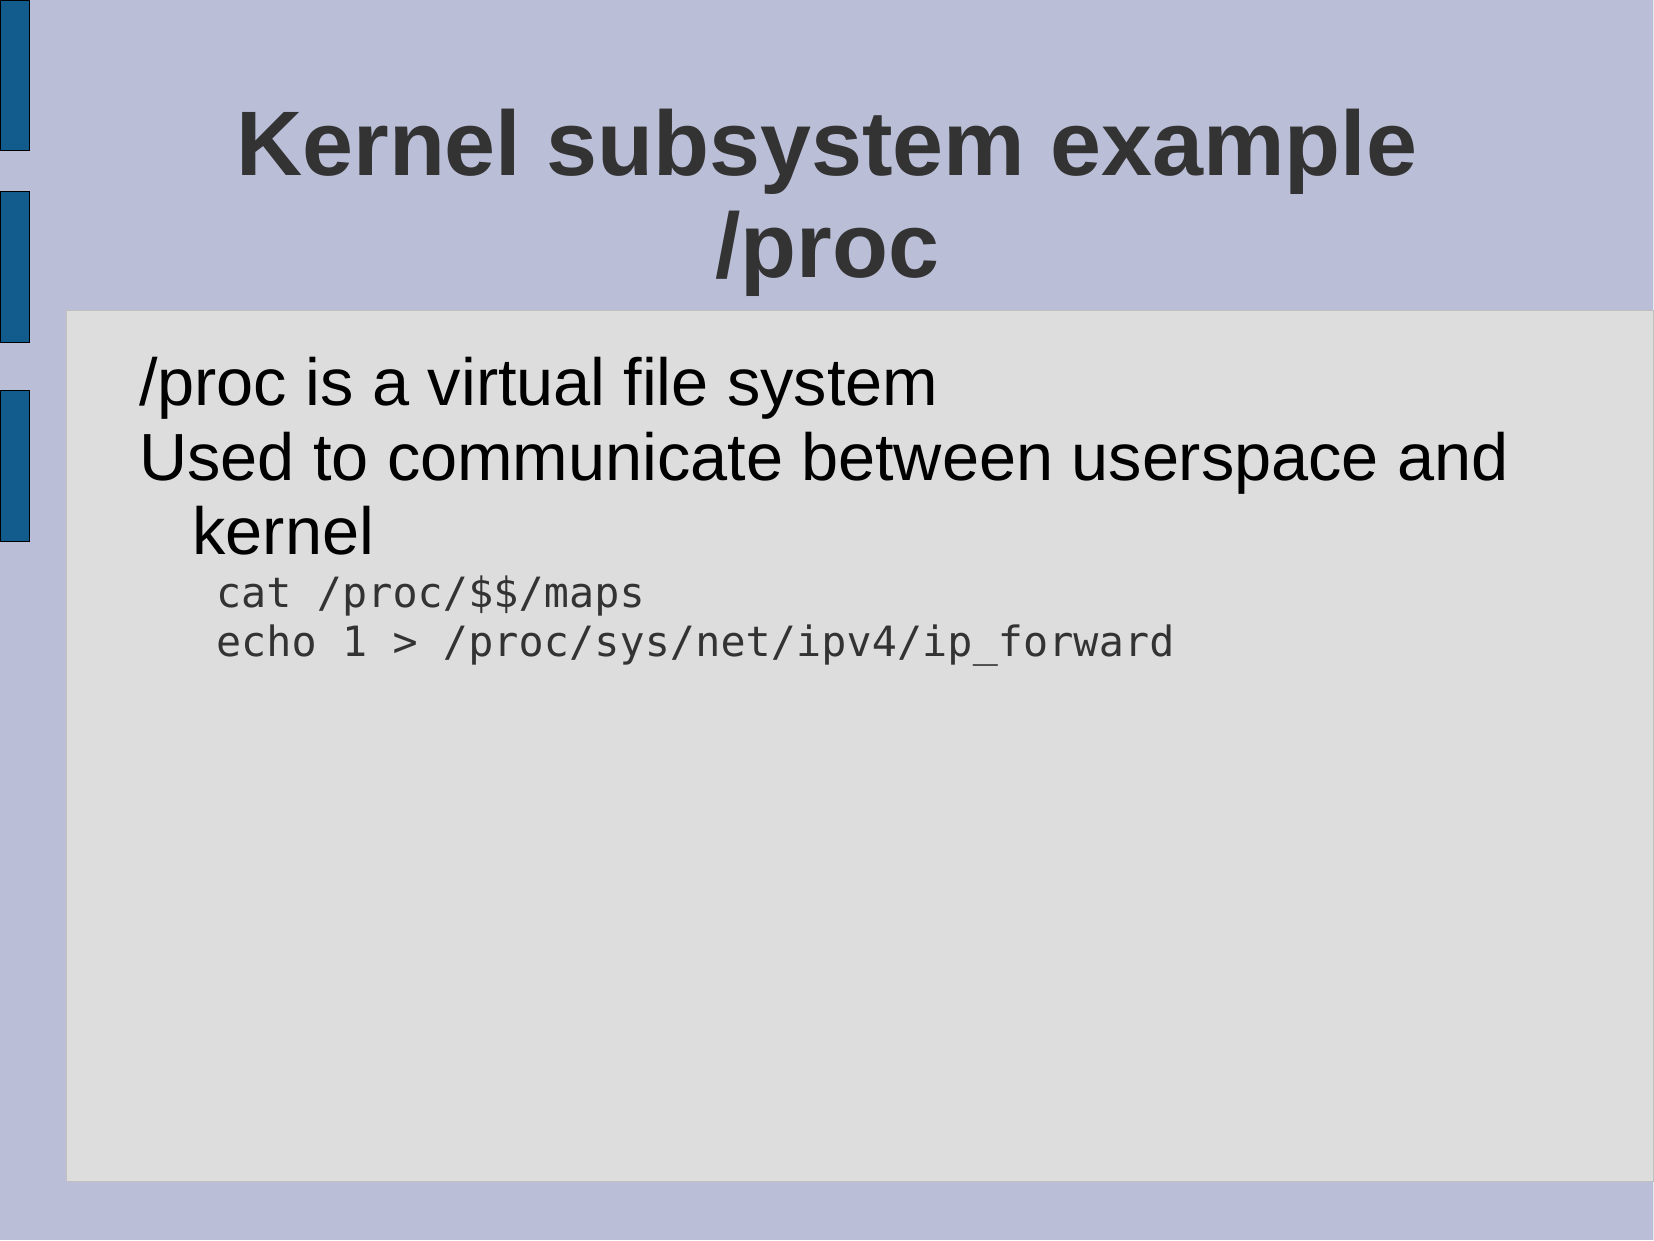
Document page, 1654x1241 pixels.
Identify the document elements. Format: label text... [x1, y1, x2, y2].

list /proc is a virtual file system Used to communicate between userspace and kernel cat /proc/$$/maps echo 1 > /proc/sys/net/ipv4/ip_forward [121, 344, 1534, 1127]
title Kernel subsystem example /proc [121, 91, 1534, 299]
